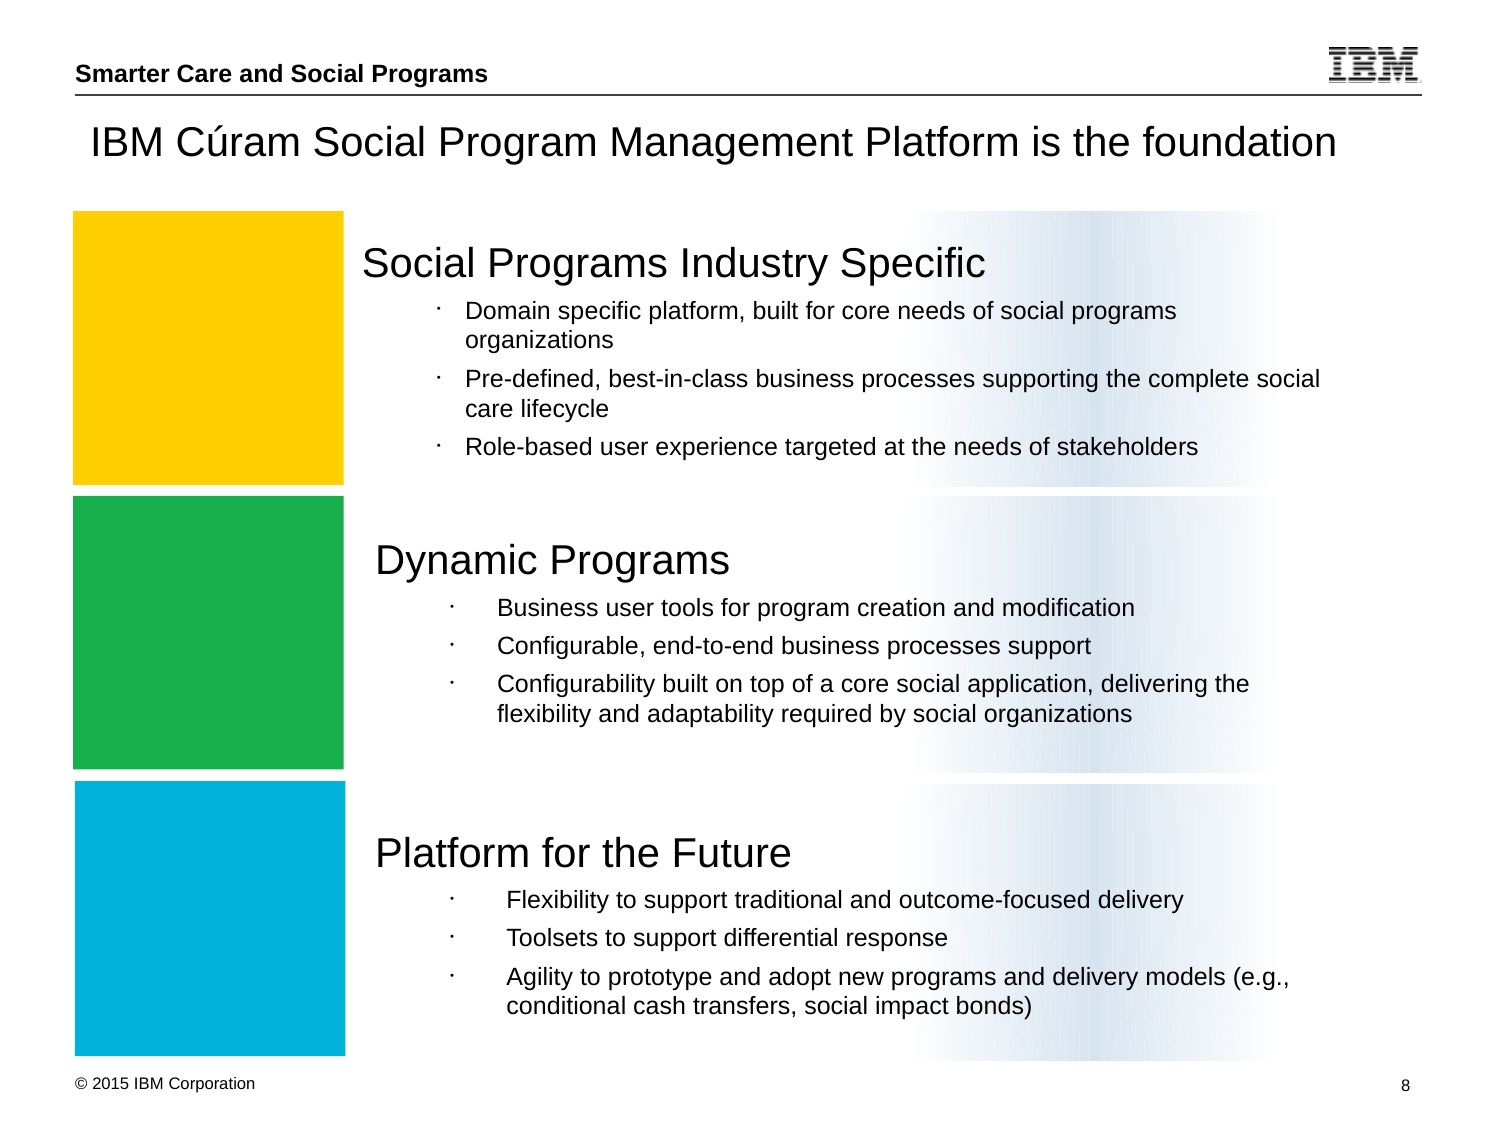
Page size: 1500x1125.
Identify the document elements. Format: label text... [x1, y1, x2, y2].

text_box Dynamic Programs Business user tools for program creation and modification Configurable, end-to-end business processes support Configurability built on top of a core social application, delivering the flexibility and adaptability required by social organizations [360, 525, 1329, 736]
title IBM Cúram Social Program Management Platform is the foundation [75, 107, 1417, 177]
text_box Platform for the Future Flexibility to support traditional and outcome-focused delivery Toolsets to support differential response Agility to prototype and adopt new programs and delivery models (e.g., conditional cash transfers, social impact bonds) [360, 817, 1319, 1028]
text_box [73, 211, 1415, 487]
text_box Social Programs Industry Specific Domain specific platform, built for core needs of social programs organizations Pre-defined, best-in-class business processes supporting the complete social care lifecycle Role-based user experience targeted at the needs of stakeholders [347, 228, 1342, 468]
text_box [74, 781, 1415, 1061]
text_box [73, 495, 1415, 773]
